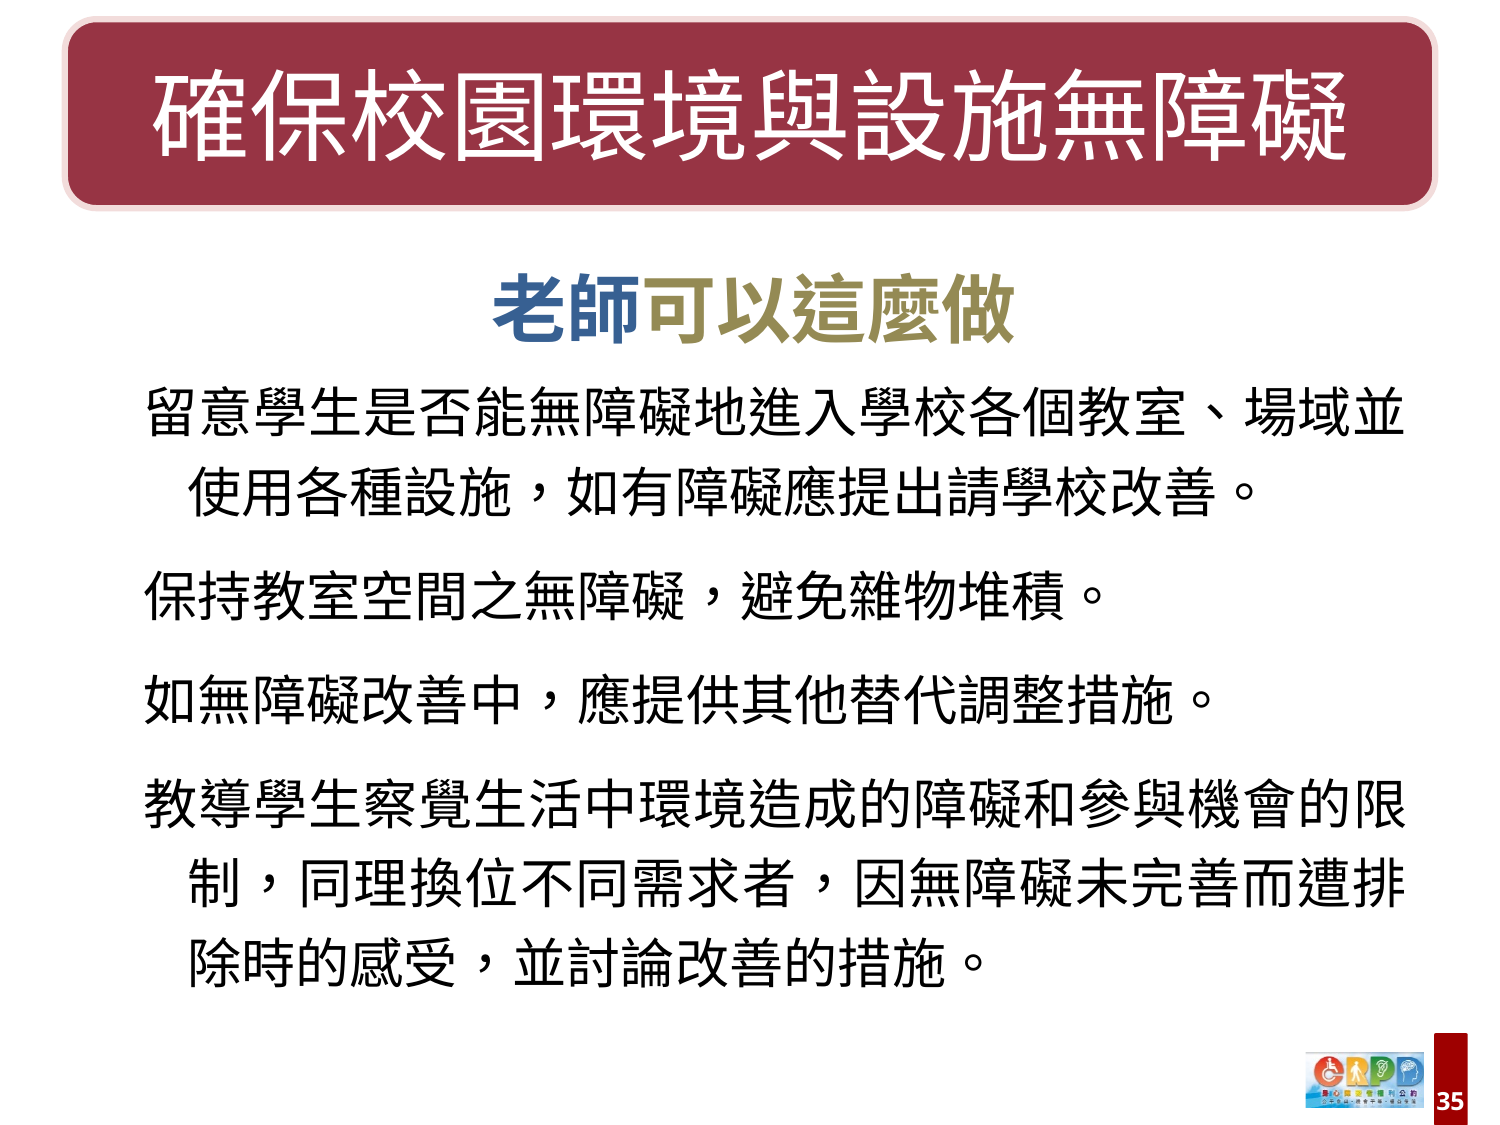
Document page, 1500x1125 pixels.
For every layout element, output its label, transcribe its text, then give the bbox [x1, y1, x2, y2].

text_box 老師可以這麼做 留意學生是否能無障礙地進入學校各個教室、場域並使用各種設施，如有障礙應提出請學校改善。 保持教室空間之無障礙，避免雜物堆積。 如無障礙改善中，應提供其他替代調整措施。 教導學生察覺生活中環境造成的障礙和參與機會的限制，同理換位不同需求者，因無障礙未完善而遭排除時的感受，並討論改善的措施。 [85, 255, 1423, 1012]
text_box 確保校園環境與設施無障礙 [64, 19, 1436, 209]
text_box 35 [1416, 1076, 1485, 1125]
